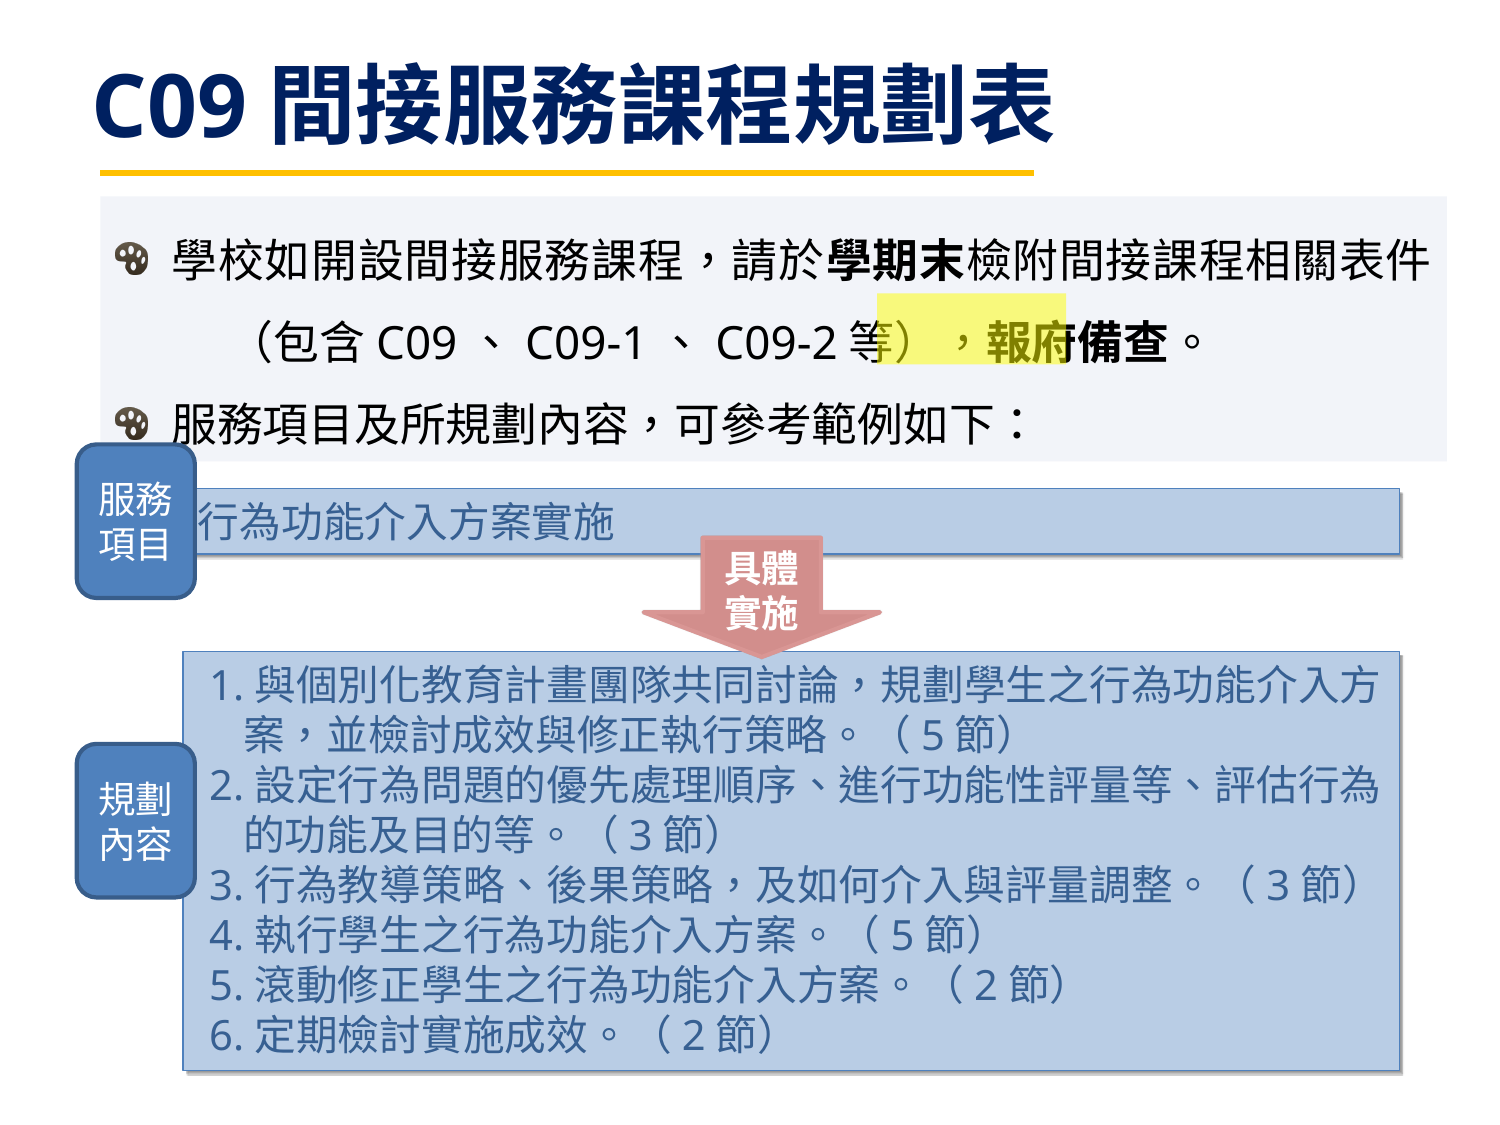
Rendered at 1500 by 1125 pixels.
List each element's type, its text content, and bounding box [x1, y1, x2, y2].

text_box [877, 293, 1066, 364]
text_box C09間接服務課程規劃表 [76, 42, 1067, 164]
text_box 服務項目 [76, 444, 195, 598]
text_box 行為功能介入方案實施 [195, 488, 1400, 555]
text_box 具體 實施 [643, 537, 880, 657]
text_box 規劃內容 [76, 743, 195, 898]
text_box 學校如開設間接服務課程，請於學期末檢附間接課程相關表件（包含C09、C09-1、C09-2等），報府備查。 服務項目及所規劃內容，可參考範例如下： [100, 196, 1447, 462]
text_box 1.與個別化教育計畫團隊共同討論，規劃學生之行為功能介入方案，並檢討成效與修正執行策略。（5節） 2.設定行為問題的優先處理順序、進行功能性評量等、評估行為的功能及目的等。（3節） 3.行為教導策略、後果策略，及如何介入與評量調整。（3節） 4.執行學生之行為功能介入方案。（5節） 5.滾動修正學生之行為功能介入方案。（2節） 6.定期檢討實施成效。（2節） [183, 651, 1400, 1071]
